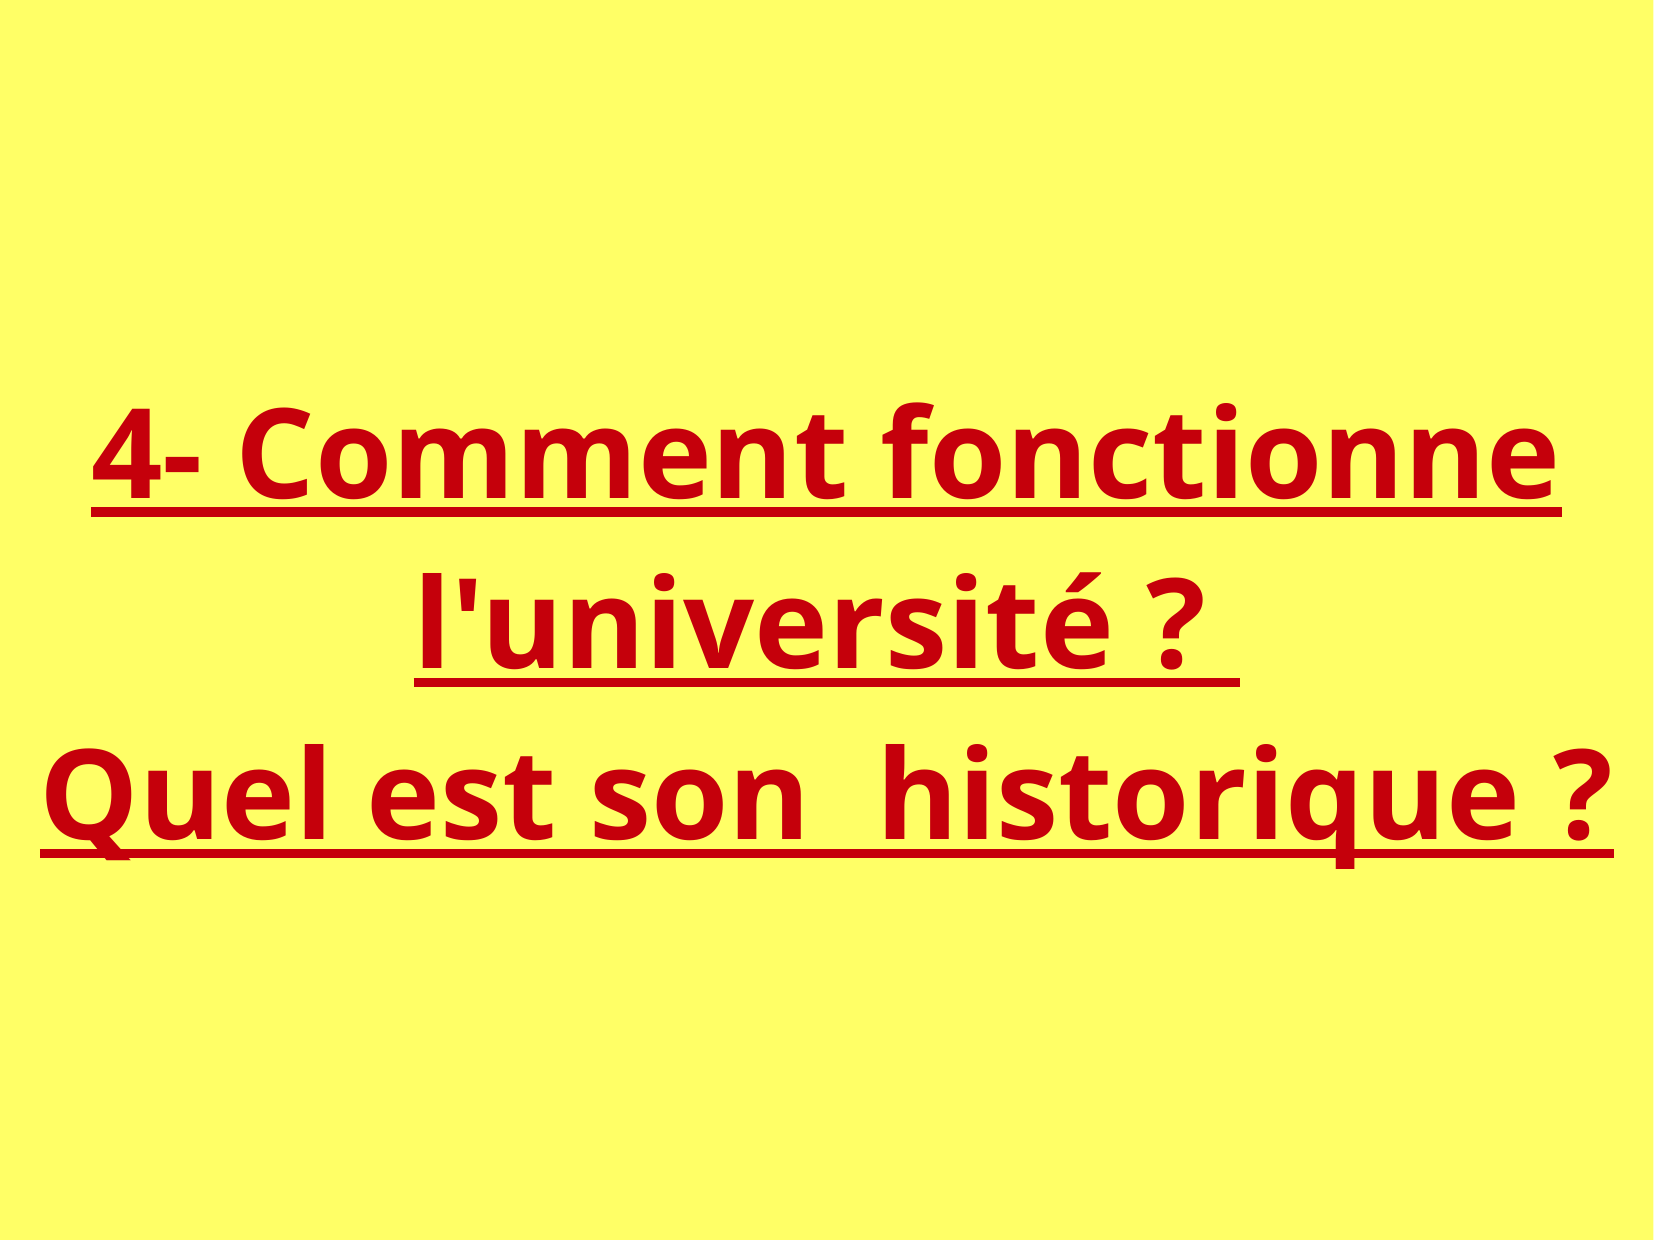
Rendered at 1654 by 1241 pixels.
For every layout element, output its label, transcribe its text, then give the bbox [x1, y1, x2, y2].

title 4- Comment fonctionne l'université ? Quel est son historique ? [0, 0, 1654, 1241]
